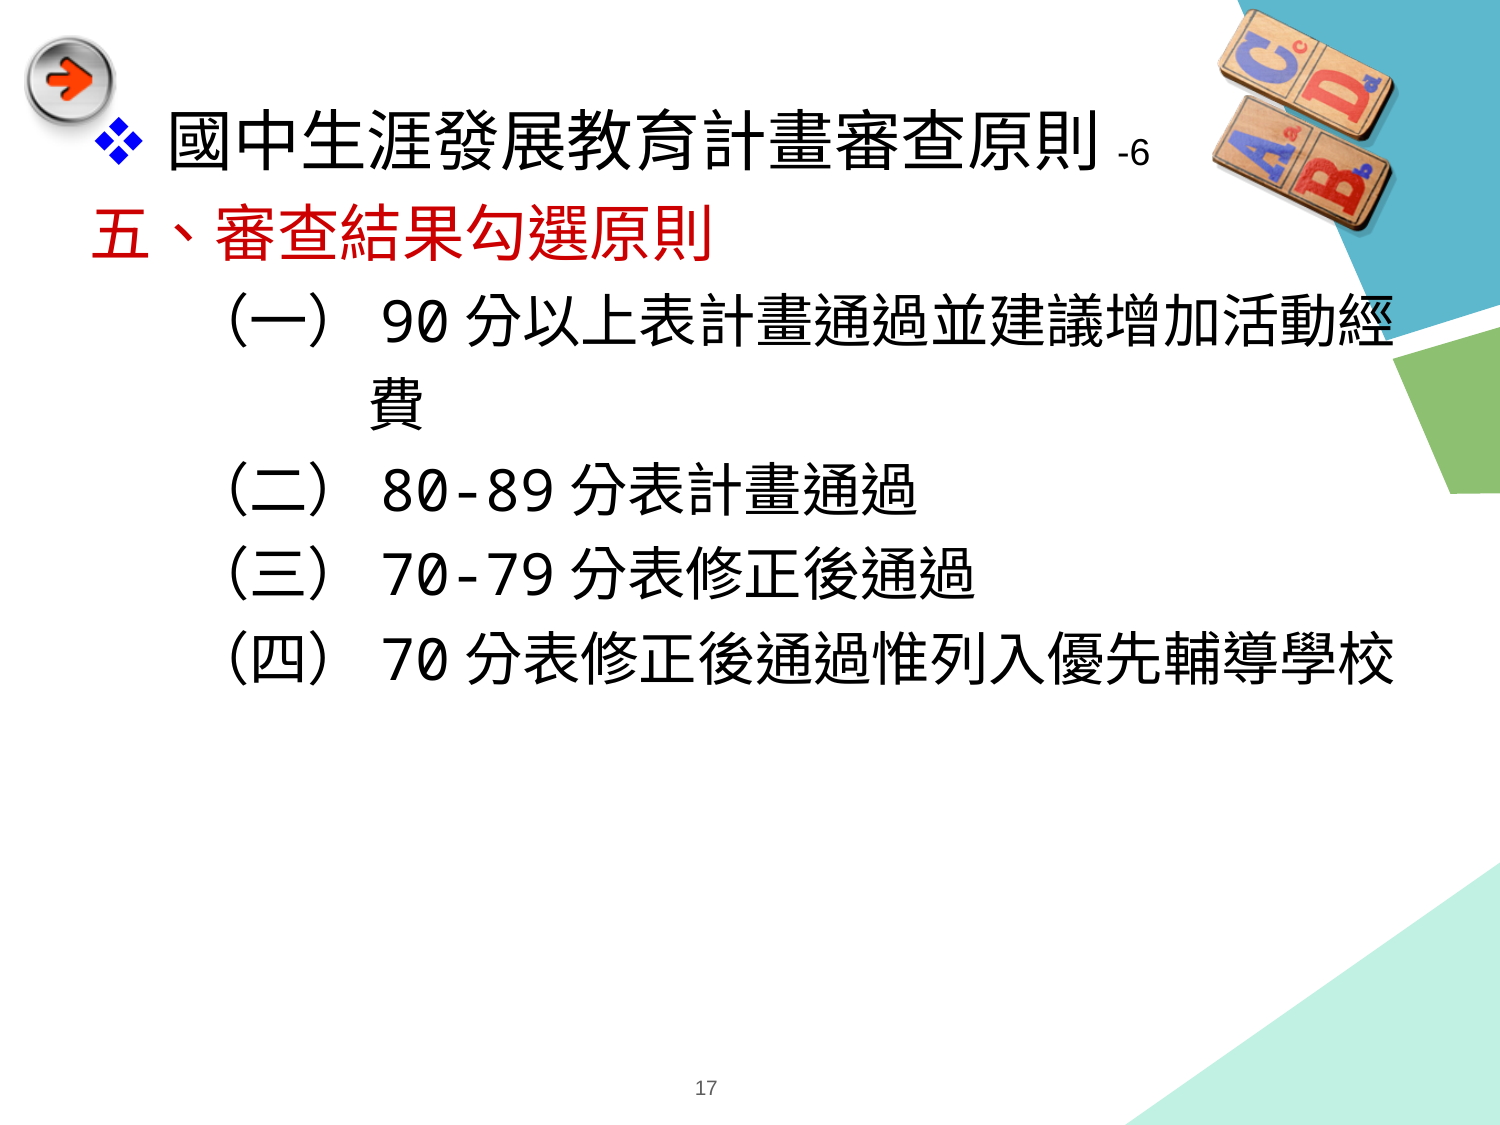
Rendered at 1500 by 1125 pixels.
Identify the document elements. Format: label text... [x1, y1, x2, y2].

text_box <編號> [637, 1067, 776, 1111]
picture [24, 35, 118, 150]
picture [1212, 8, 1399, 74]
text_box 國中生涯發展教育計畫審查原則-6 五、審查結果勾選原則 （一）90分以上表計畫通過並建議增加活動經 費 （二）80-89分表計畫通過 （三）70-79分表修正後通過 （四）70分表修正後通過惟列入優先輔導學校 [75, 74, 1413, 922]
